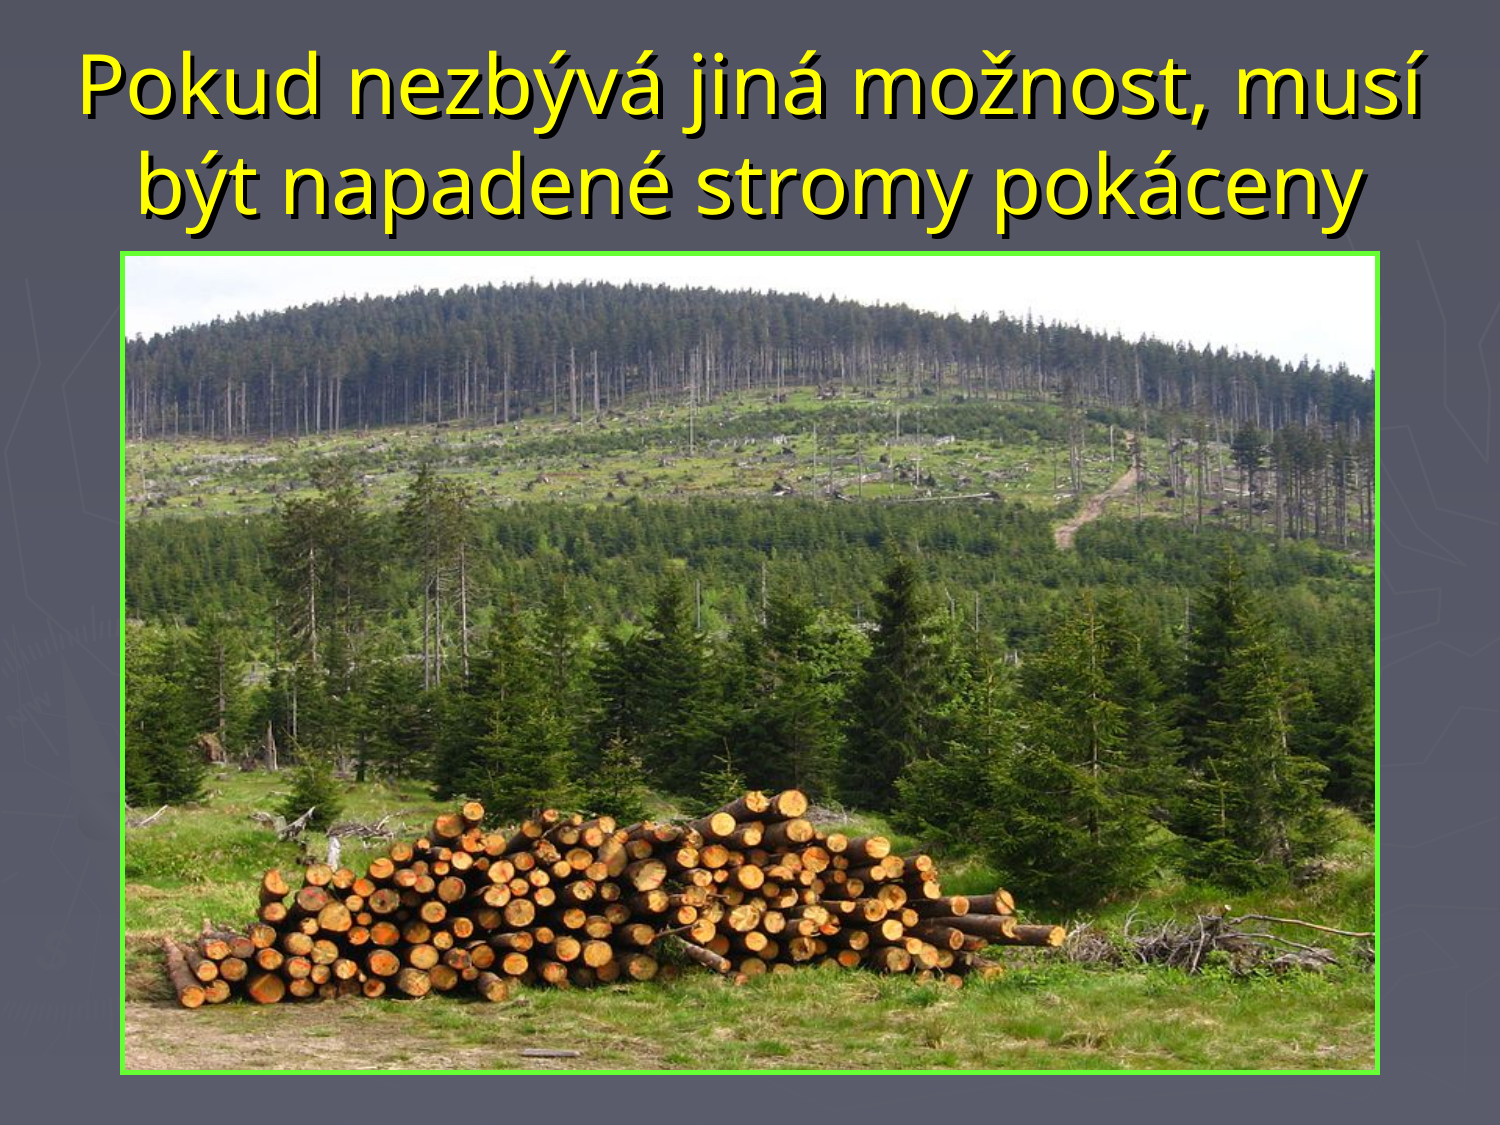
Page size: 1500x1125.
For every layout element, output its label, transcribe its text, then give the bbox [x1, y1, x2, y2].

picture [125, 255, 1375, 1071]
title Pokud nezbývá jiná možnost, musí být napadené stromy pokáceny [49, 23, 1451, 239]
